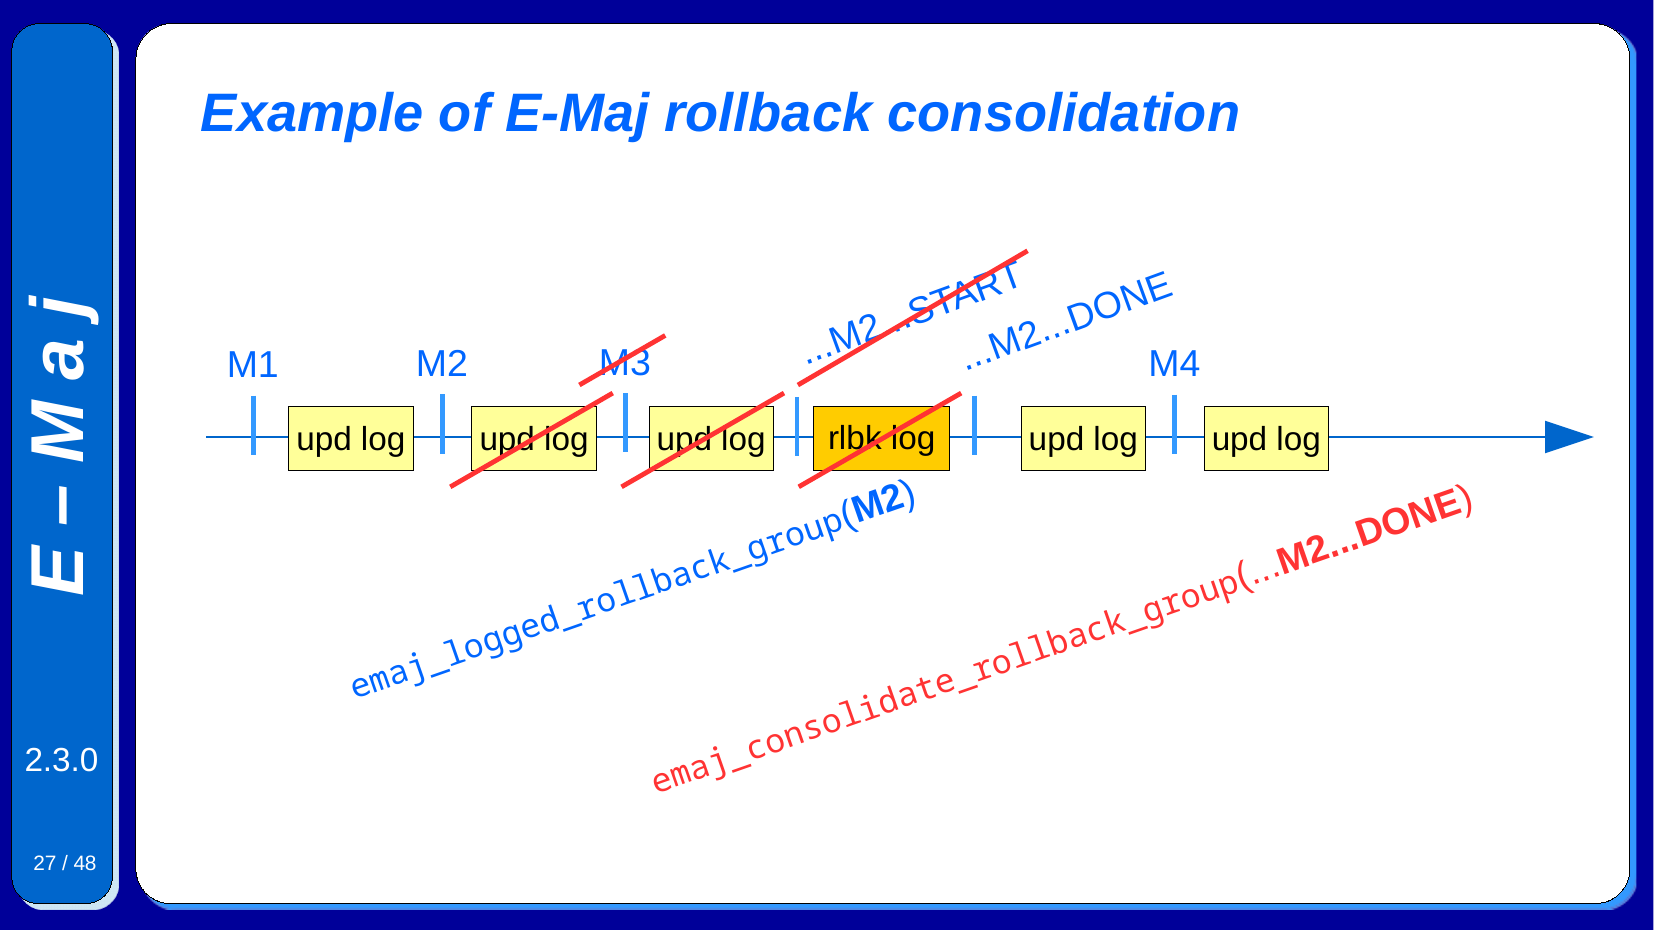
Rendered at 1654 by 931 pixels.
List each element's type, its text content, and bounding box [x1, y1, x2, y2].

text_box M4 [1133, 335, 1216, 393]
text_box ...M2...START [777, 241, 1046, 383]
text_box emaj_logged_rollback_group(M2) [326, 471, 941, 731]
text_box upd log [471, 406, 583, 471]
title Example of E-Maj rollback consolidation [200, 34, 1575, 191]
text_box M3 [584, 334, 661, 378]
text_box ...M2...DONE [937, 250, 1195, 391]
text_box upd log [1021, 406, 1146, 471]
text_box M1 [212, 336, 294, 394]
text_box upd log [656, 406, 774, 471]
text_box upd log [1204, 406, 1329, 471]
text_box upd log [485, 406, 597, 471]
text_box upd log [288, 406, 414, 471]
text_box M2 [401, 335, 483, 393]
text_box rlbk log [833, 406, 950, 471]
text_box rlbk log [813, 406, 932, 471]
text_box upd log [649, 406, 755, 467]
text_box emaj_consolidate_rollback_group(...M2...DONE) [627, 462, 1499, 825]
text_box M3 [584, 339, 666, 392]
